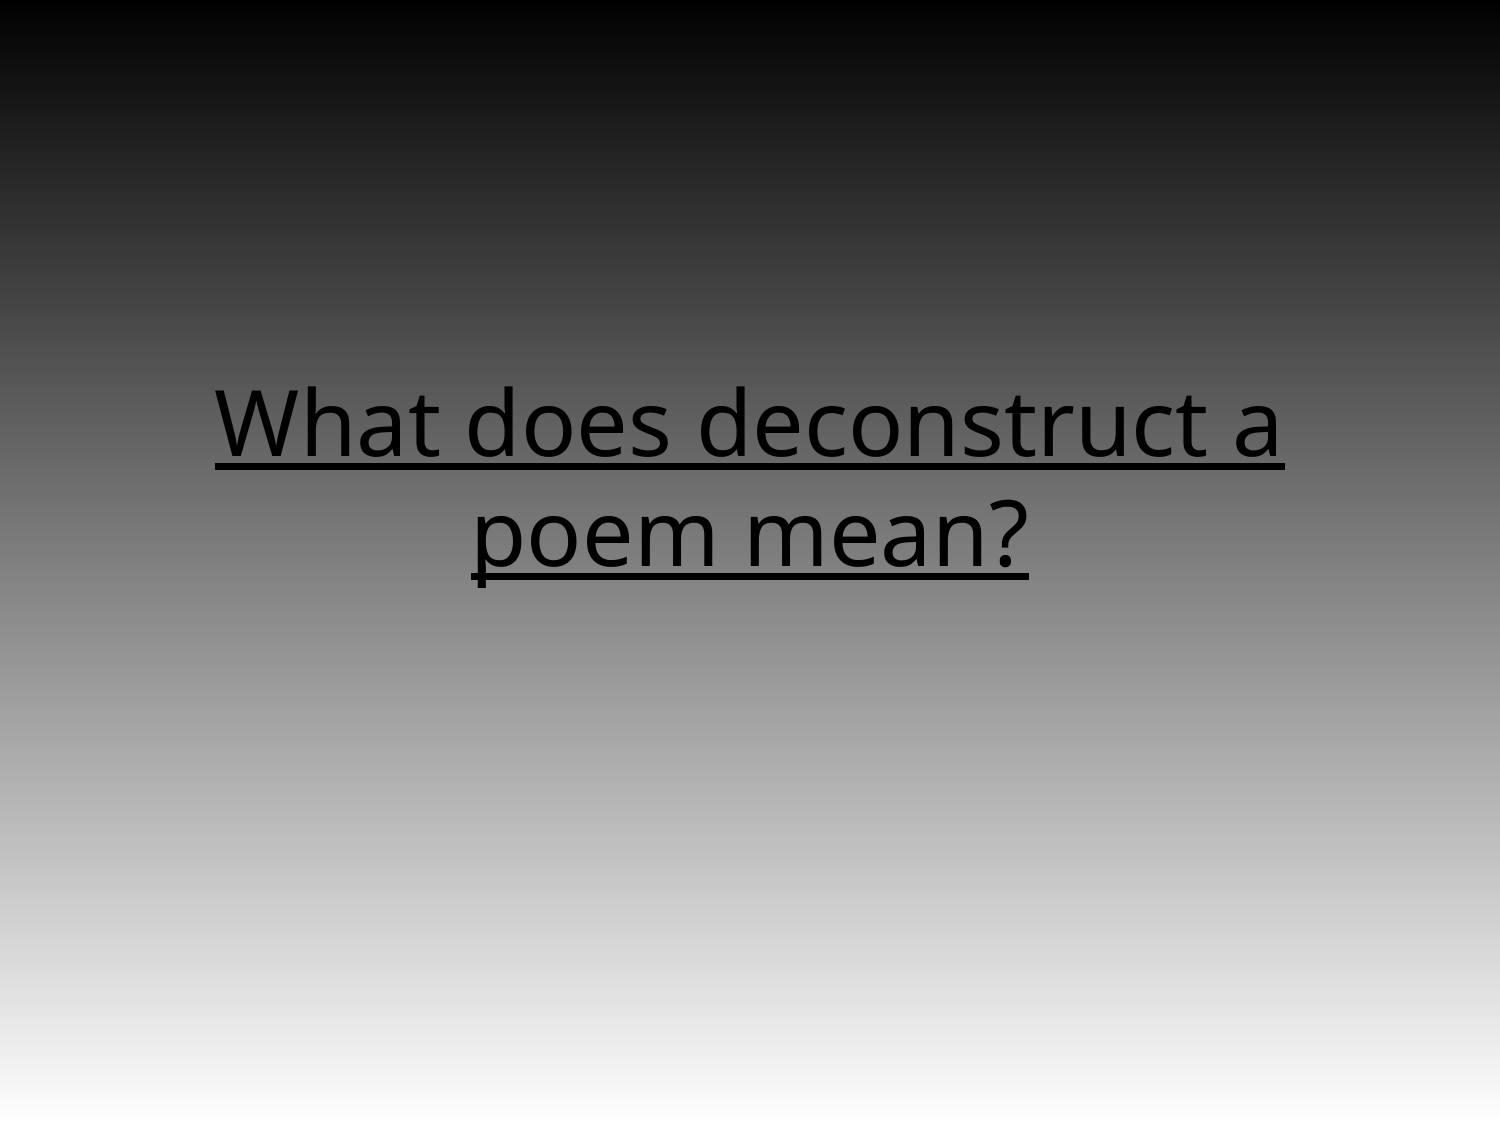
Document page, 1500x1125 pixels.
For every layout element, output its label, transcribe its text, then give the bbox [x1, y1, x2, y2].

title What does deconstruct a poem mean? [112, 349, 1388, 591]
